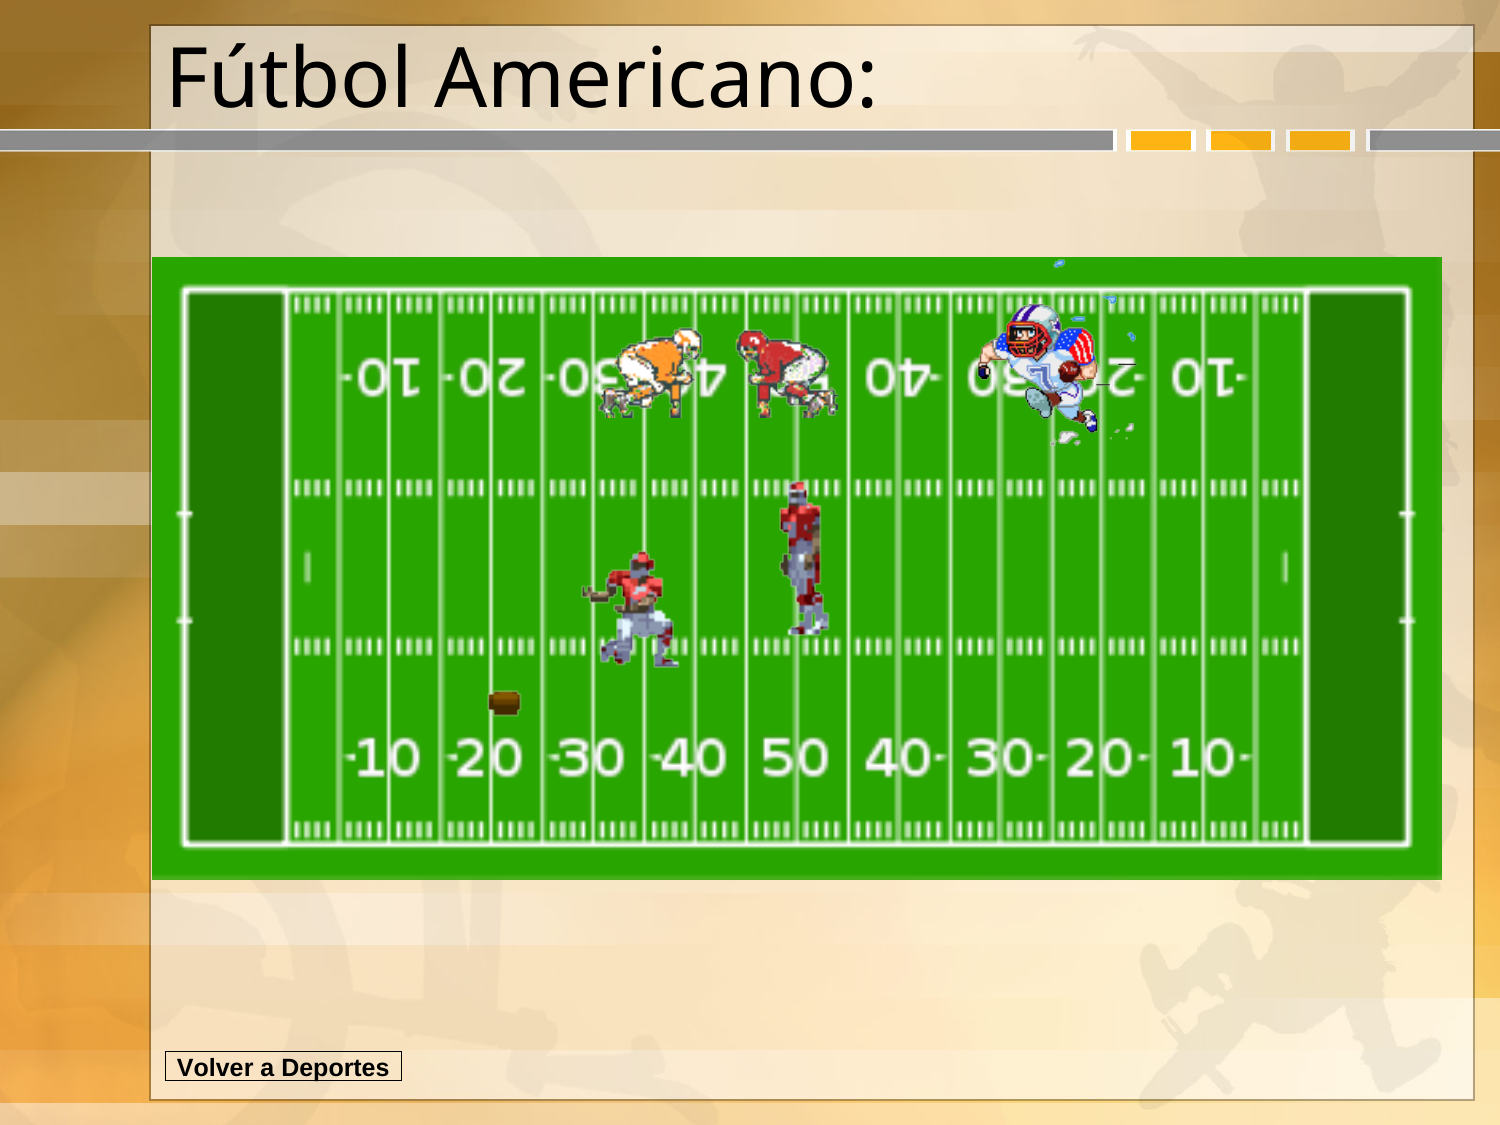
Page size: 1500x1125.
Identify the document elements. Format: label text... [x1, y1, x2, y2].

text_box [457, 477, 856, 719]
title Fútbol Americano: [149, 0, 1463, 151]
text_box Volver a Deportes [165, 1051, 402, 1081]
picture [0, 0, 1500, 1125]
